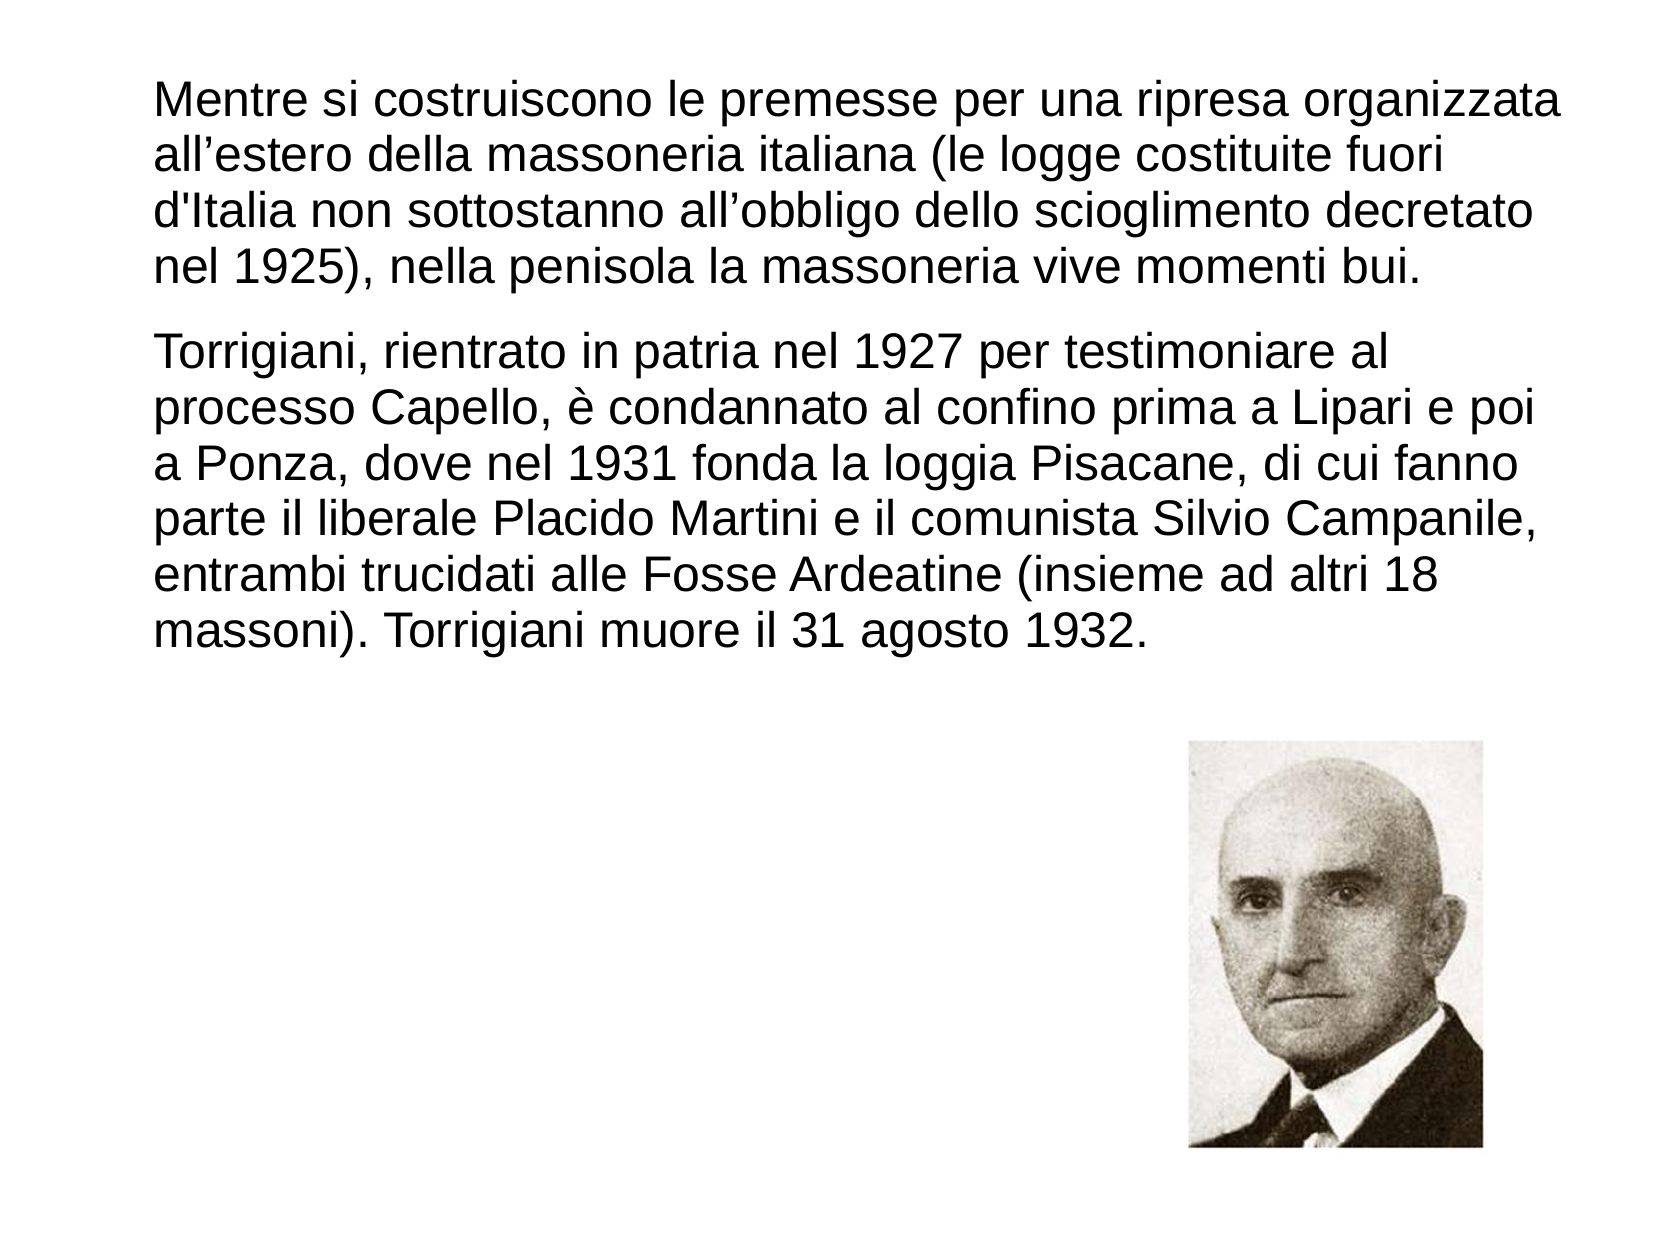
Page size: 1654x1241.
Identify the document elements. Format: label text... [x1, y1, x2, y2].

list Mentre si costruiscono le premesse per una ripresa organizzata all’estero della massoneria italiana (le logge costituite fuori d'Italia non sottostanno all’obbligo dello scioglimento decretato nel 1925), nella penisola la massoneria vive momenti bui. Torrigiani, rientrato in patria nel 1927 per testimoniare al processo Capello, è condannato al confino prima a Lipari e poi a Ponza, dove nel 1931 fonda la loggia Pisacane, di cui fanno parte il liberale Placido Martini e il comunista Silvio Campanile, entrambi trucidati alle Fosse Ardeatine (insieme ad altri 18 massoni). Torrigiani muore il 31 agosto 1932. [82, 70, 1571, 1170]
picture [1139, 708, 1524, 1178]
